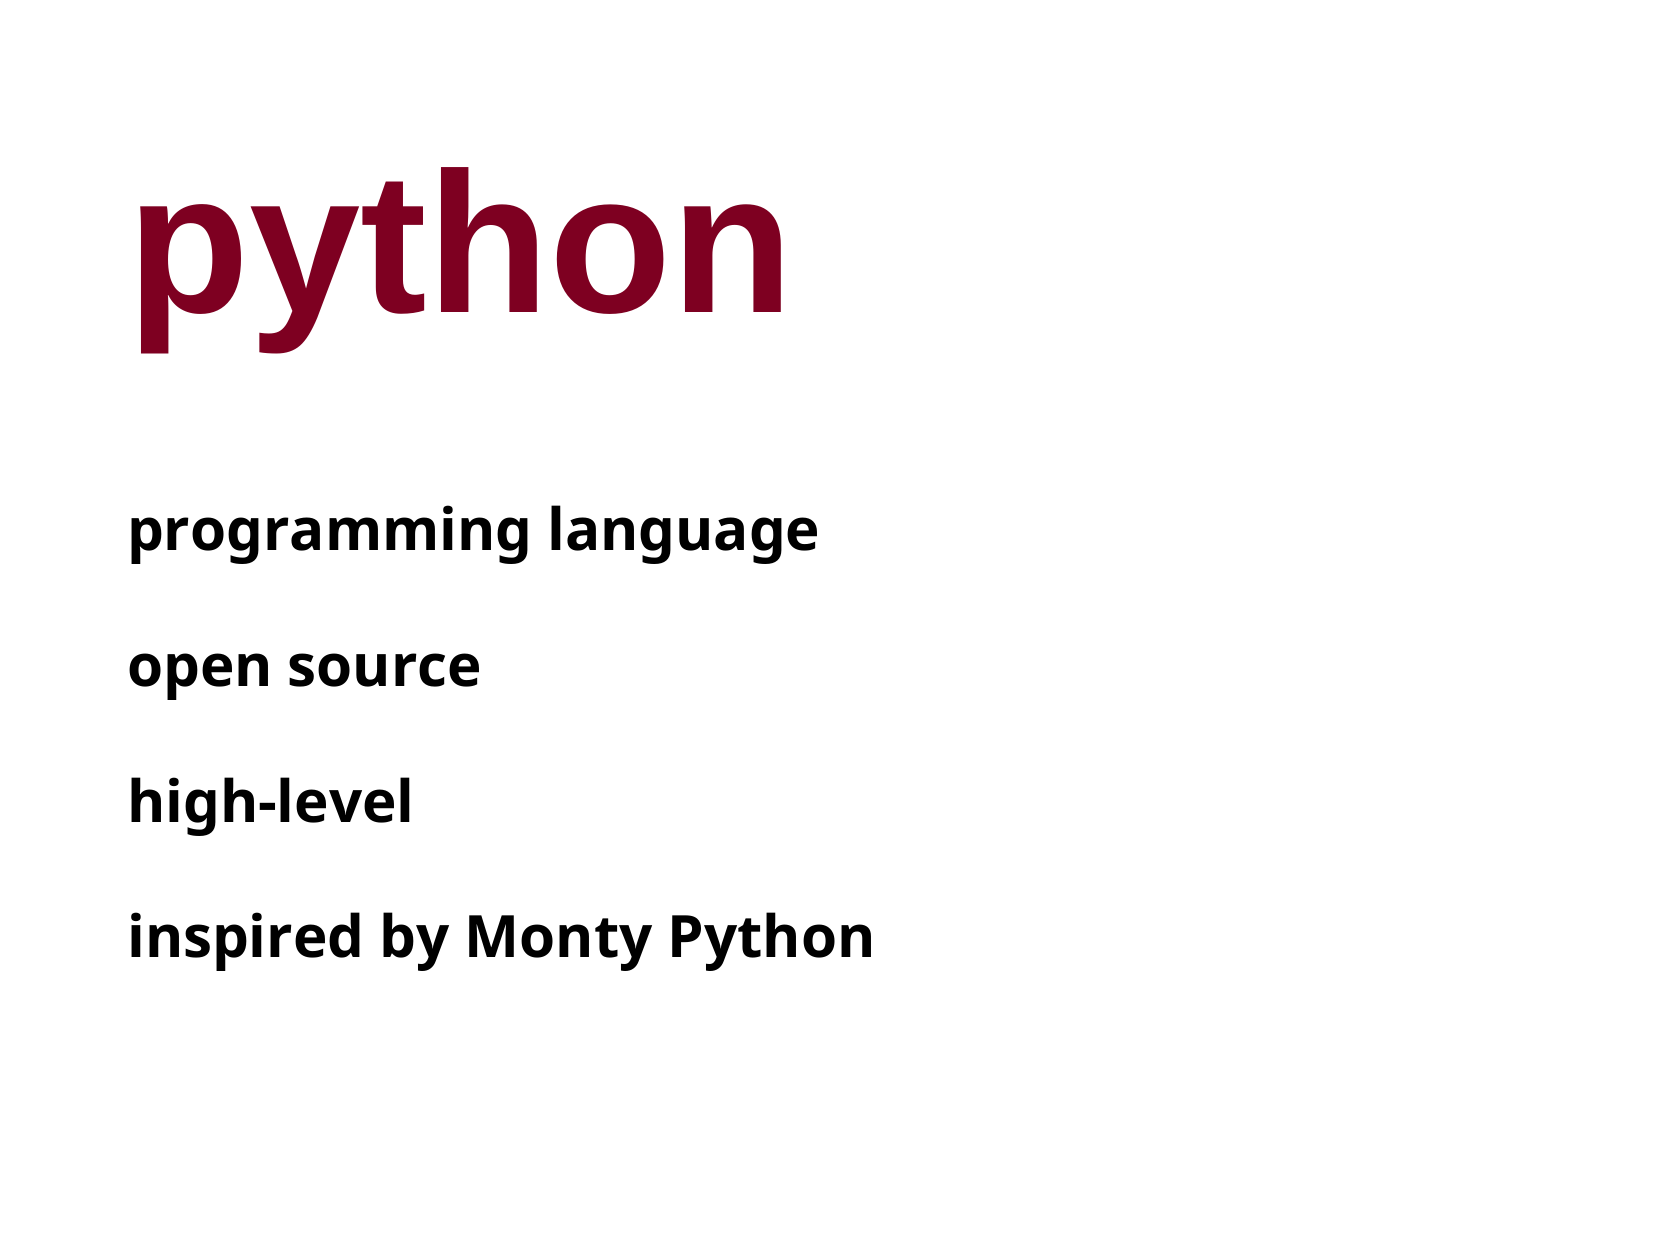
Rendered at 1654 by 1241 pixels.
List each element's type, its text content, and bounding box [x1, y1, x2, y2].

text_box programming language open source high-level inspired by Monty Python [112, 487, 1313, 991]
text_box python [168, 223, 212, 295]
text_box python [112, 112, 863, 338]
